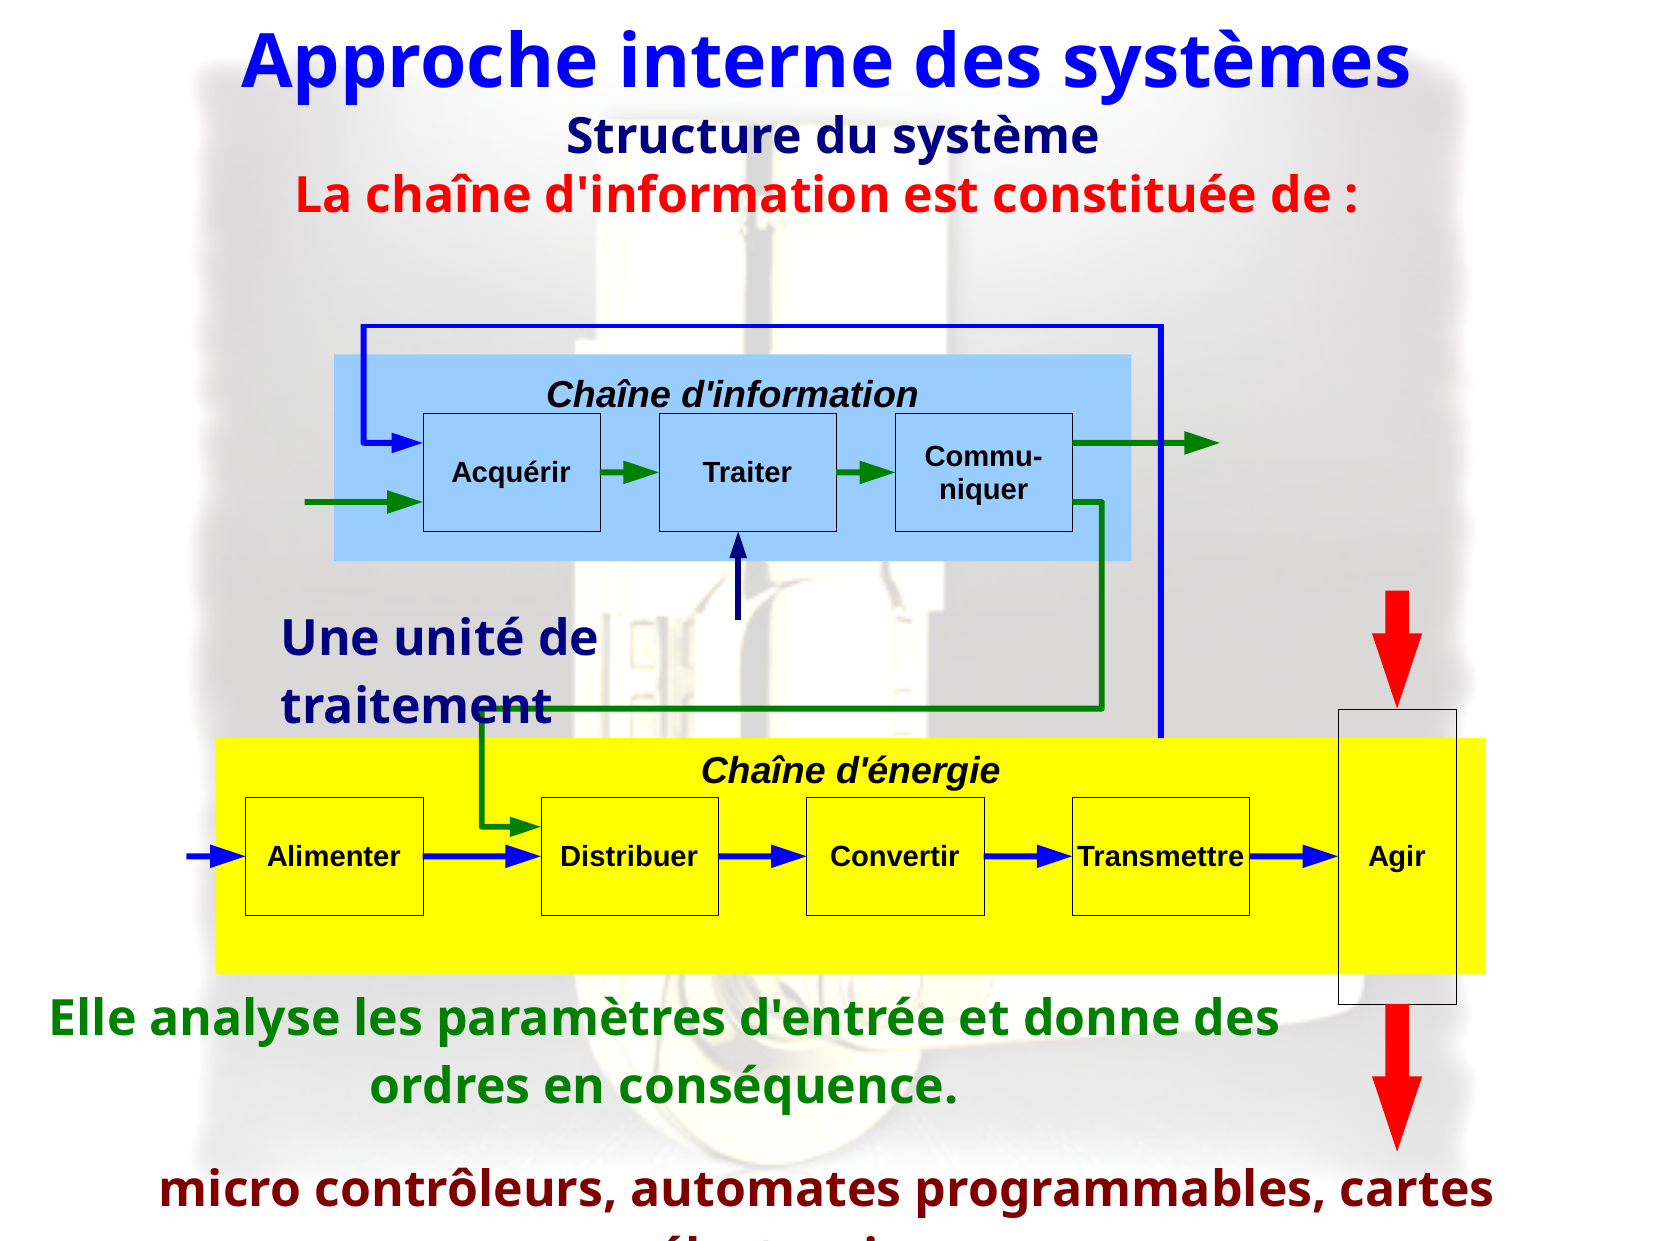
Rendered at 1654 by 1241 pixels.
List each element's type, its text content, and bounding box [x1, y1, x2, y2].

text_box Structure du système [0, 93, 1654, 151]
text_box micro contrôleurs, automates programmables, cartes électroniques [0, 1145, 1654, 1230]
text_box Une unité de traitement [265, 594, 886, 680]
chart [186, 324, 1486, 1145]
text_box La chaîne d'information est constituée de : [0, 151, 1654, 237]
text_box Elle analyse les paramètres d'entrée et donne des ordres en conséquence. [0, 974, 1329, 1129]
